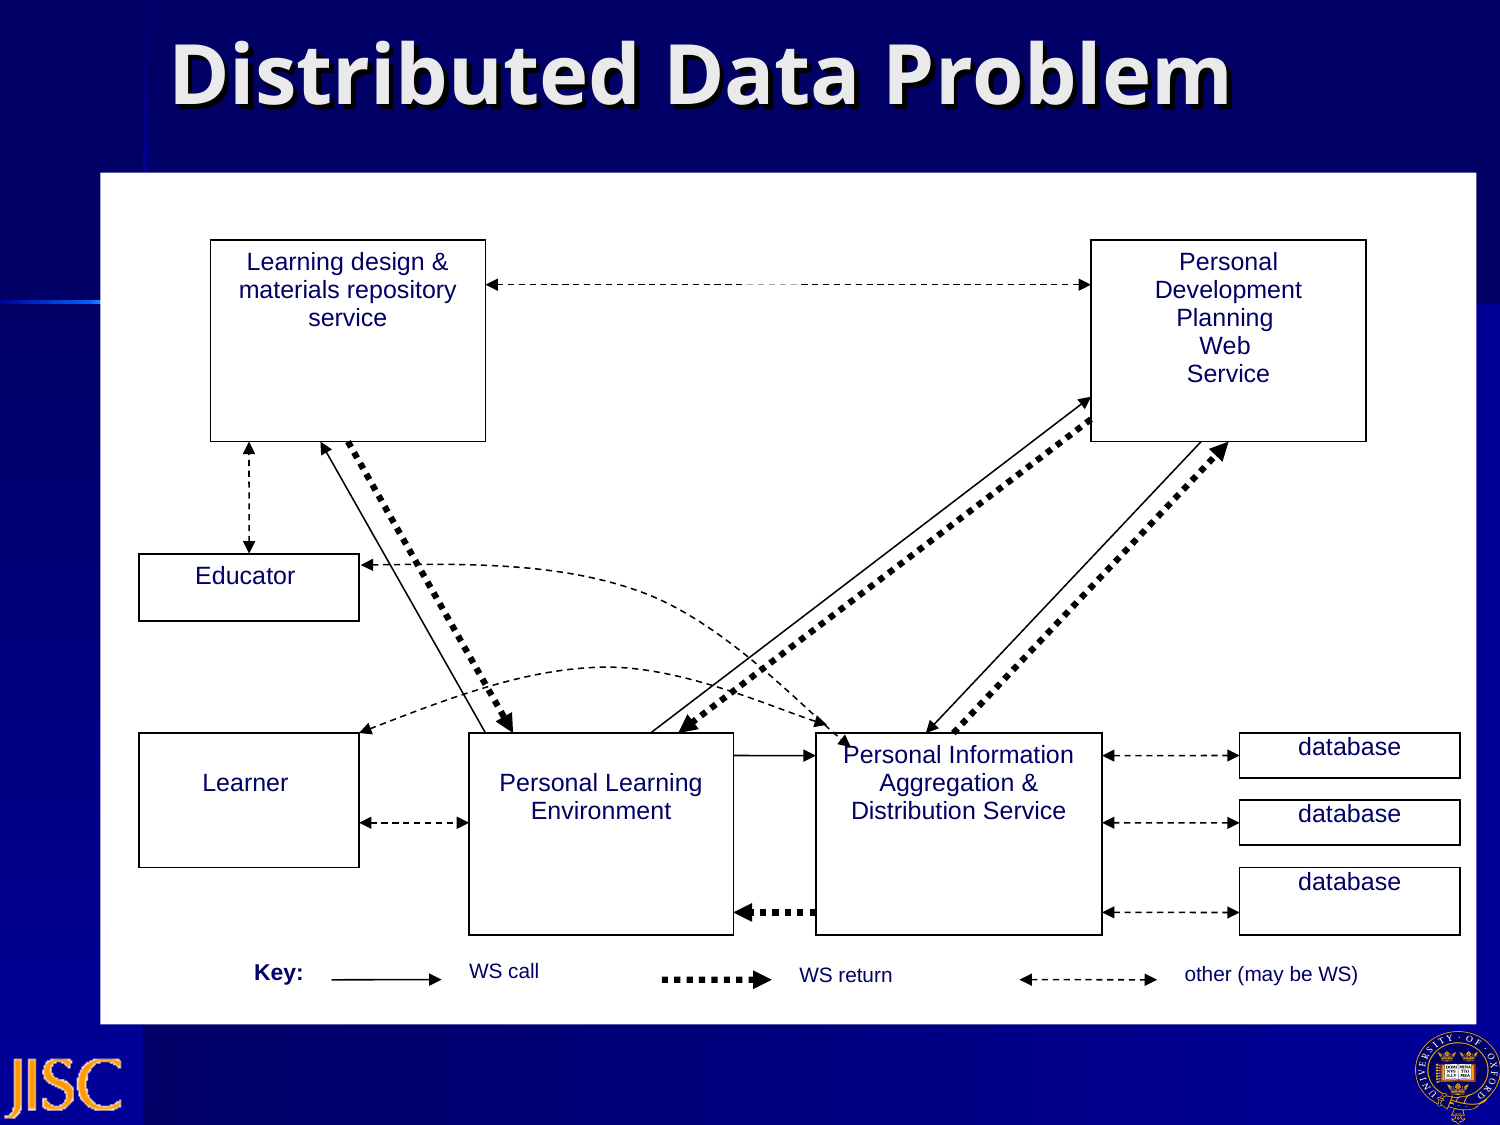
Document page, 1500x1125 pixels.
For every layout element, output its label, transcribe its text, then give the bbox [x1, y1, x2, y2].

text_box Learning design & materials repository service [210, 239, 486, 442]
text_box Key: [193, 959, 305, 1002]
text_box database [1239, 800, 1460, 846]
text_box Personal Learning Environment [469, 733, 734, 935]
picture [0, 1056, 126, 1125]
text_box Educator [138, 553, 360, 622]
text_box other (may be WS) [1184, 962, 1460, 1002]
text_box database [1239, 732, 1460, 778]
text_box database [1239, 867, 1460, 935]
text_box Learner [138, 732, 360, 868]
text_box WS return [799, 963, 965, 1003]
text_box Personal Development Planning Web Service [1090, 239, 1367, 442]
text_box [100, 172, 1477, 1025]
picture [1415, 1031, 1500, 1125]
text_box Personal Information Aggregation & Distribution Service [815, 733, 1103, 935]
text_box WS call [469, 959, 607, 1002]
